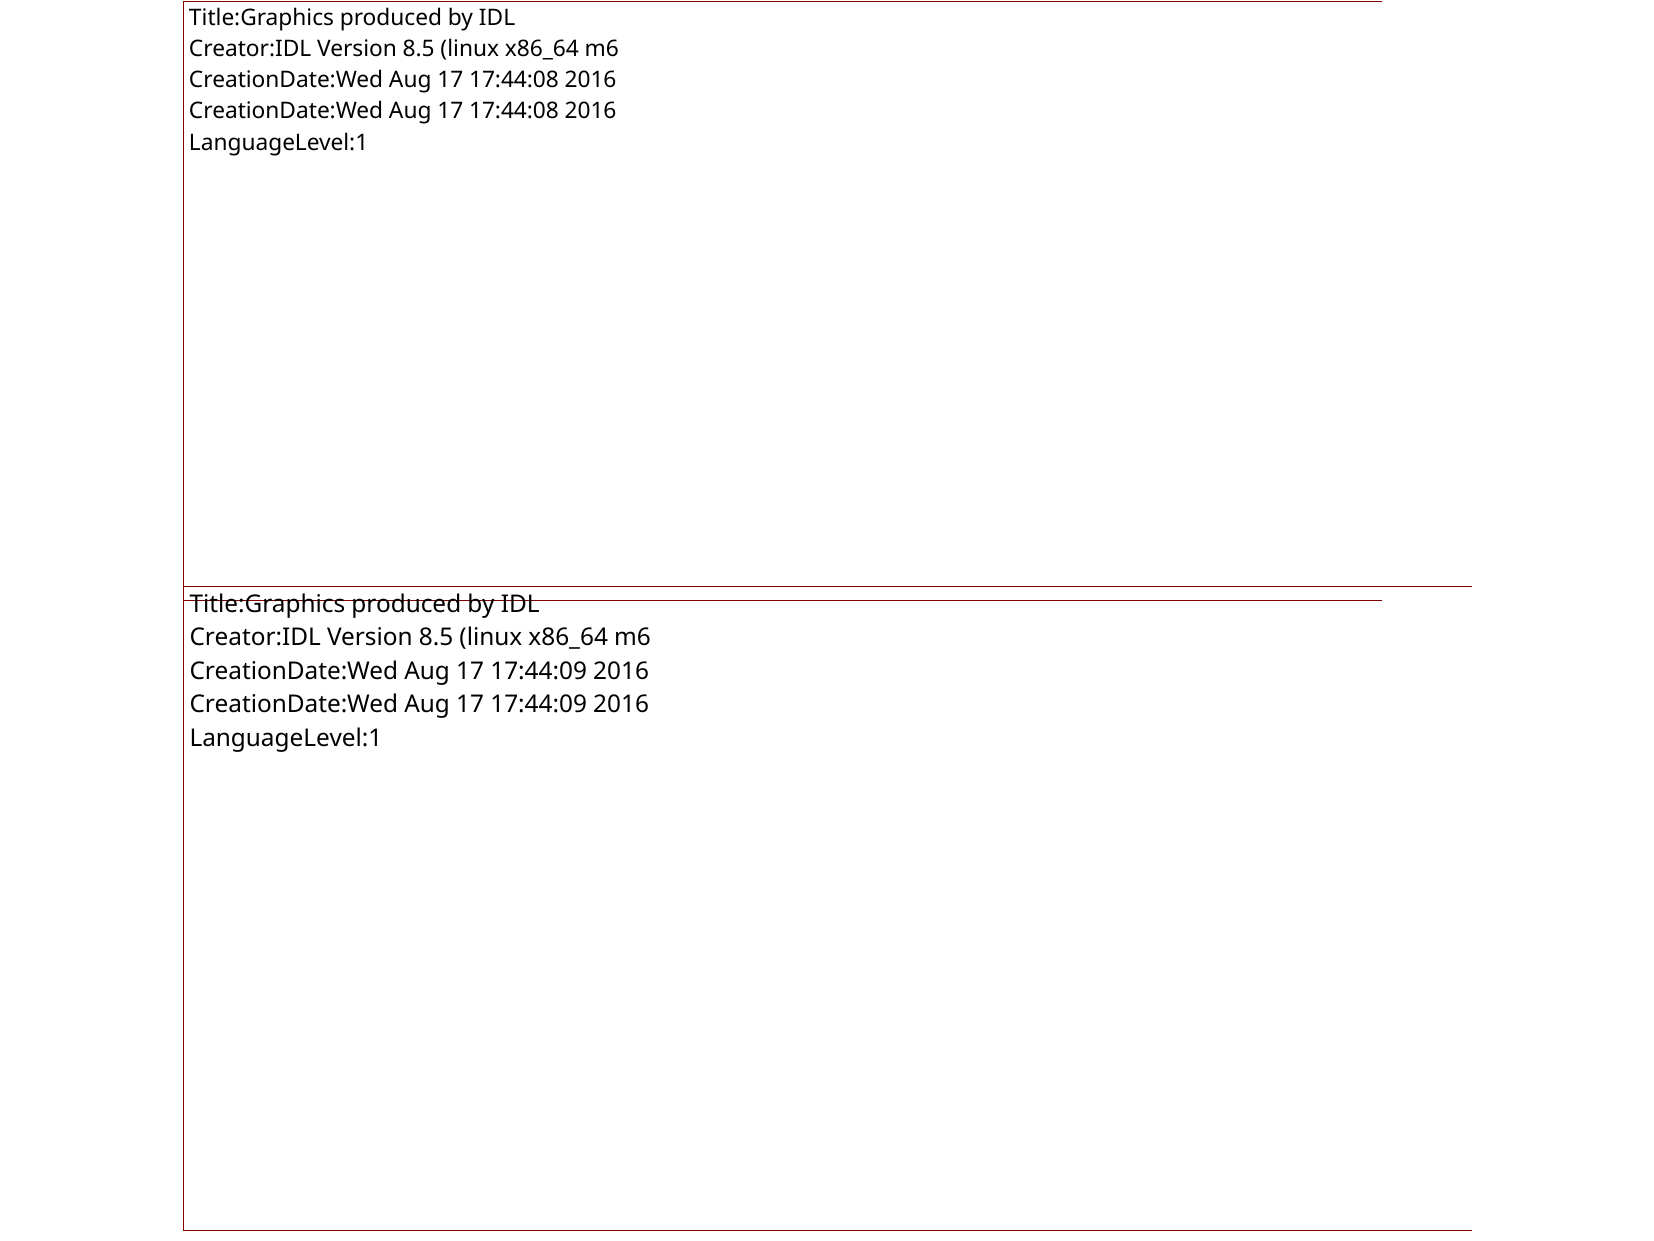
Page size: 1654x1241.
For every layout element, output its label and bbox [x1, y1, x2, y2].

picture [181, 0, 1472, 1231]
